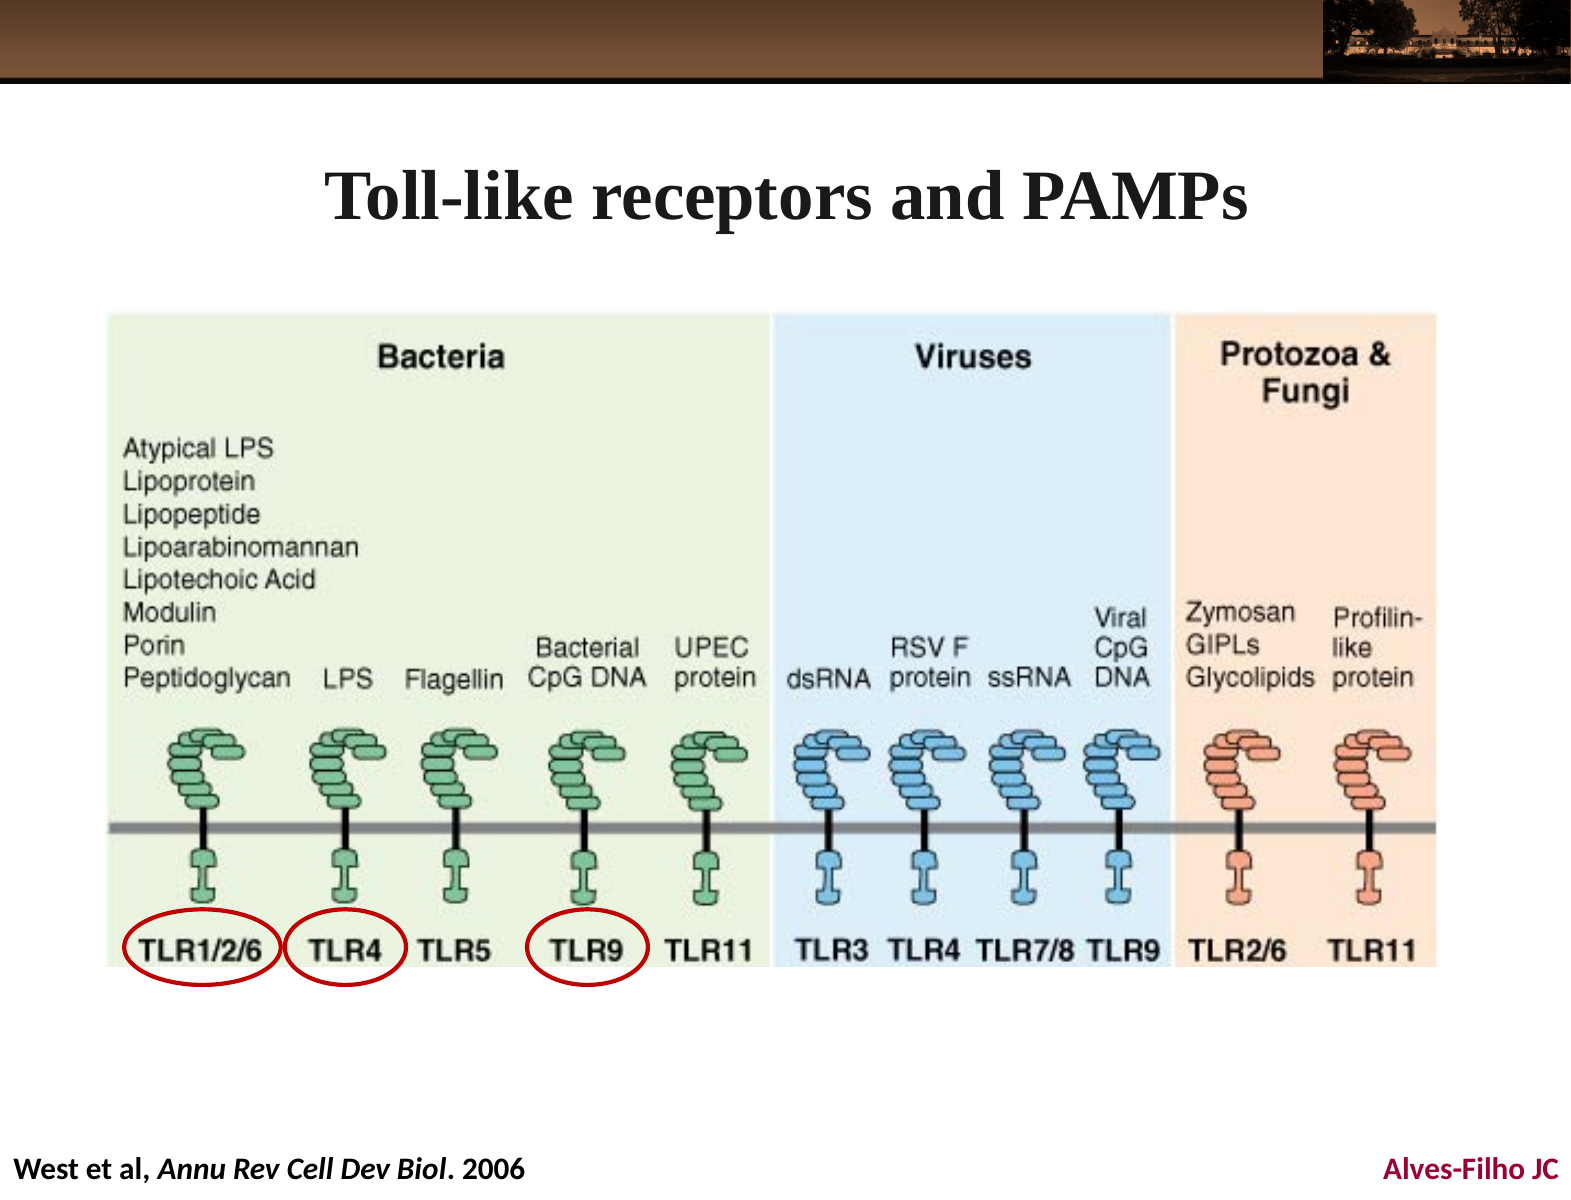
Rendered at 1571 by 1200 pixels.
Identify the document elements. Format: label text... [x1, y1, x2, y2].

text_box Alves-Filho JC [1366, 1145, 1571, 1195]
picture [127, 912, 278, 967]
text_box West et al, Annu Rev Cell Dev Biol. 2006 [0, 1146, 552, 1195]
picture [0, 0, 1571, 84]
text_box Toll-like receptors and PAMPs [309, 153, 1266, 242]
picture [287, 912, 403, 967]
picture [104, 310, 1441, 967]
picture [274, 953, 290, 967]
picture [530, 912, 645, 967]
